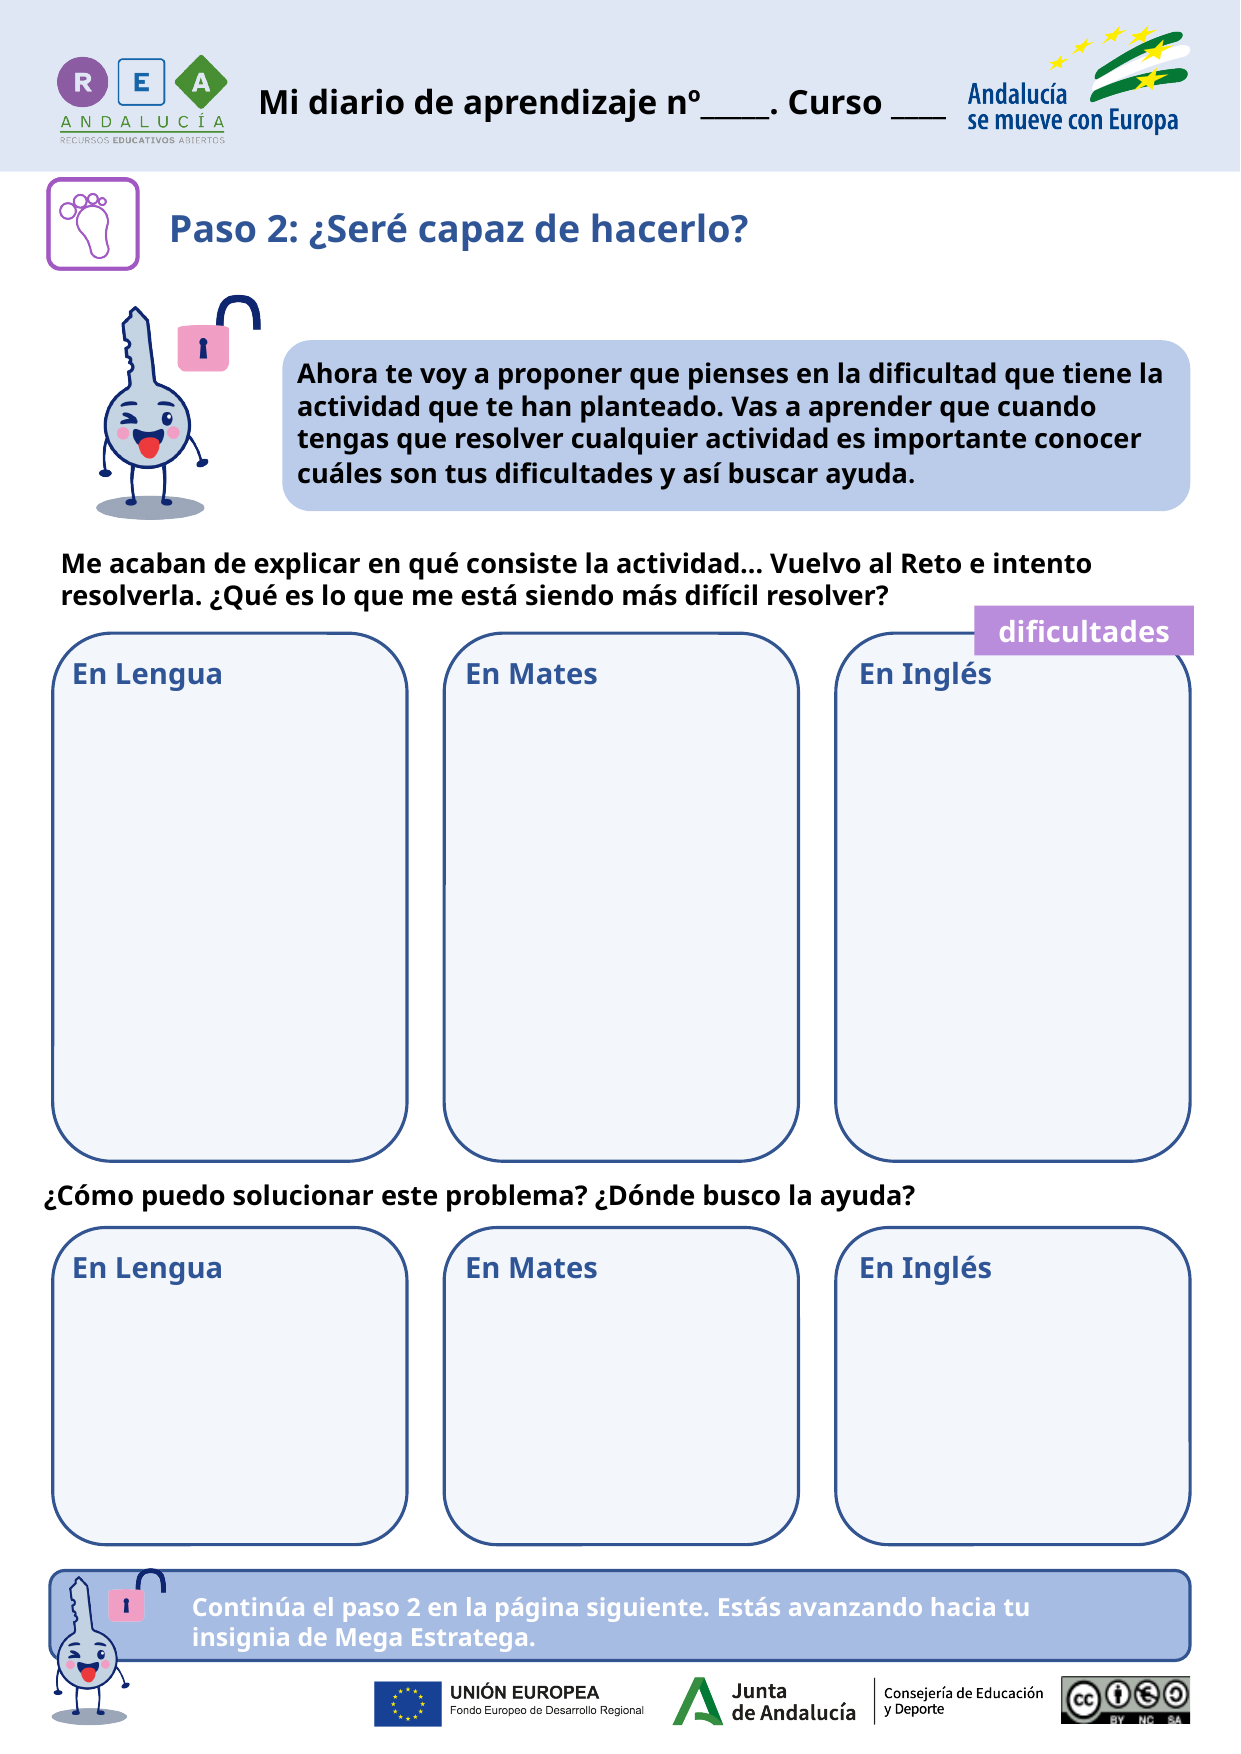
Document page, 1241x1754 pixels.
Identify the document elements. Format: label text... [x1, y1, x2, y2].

picture [46, 177, 140, 271]
text_box En Mates [450, 648, 613, 698]
text_box [299, 497, 1187, 512]
text_box dificultades [974, 605, 1194, 656]
text_box [835, 1227, 1191, 1545]
text_box Continúa el paso 2 en la página siguiente. Estás avanzando hacia tu insignia de Mega Estratega. [193, 1584, 1150, 1641]
picture [43, 50, 241, 148]
text_box Me acaban de explicar en qué consiste la actividad… Vuelvo al Reto e intento resolverla. ¿Qué es lo que me está siendo más difícil resolver? [45, 538, 1187, 619]
text_box Mi diario de aprendizaje nº_____. Curso ____ [243, 73, 961, 129]
text_box [52, 633, 408, 1162]
text_box En Lengua [57, 648, 239, 698]
text_box En Lengua [57, 1242, 239, 1293]
text_box [0, 0, 1240, 172]
text_box [52, 1227, 408, 1545]
picture [38, 273, 299, 534]
text_box [193, 1641, 382, 1661]
text_box [835, 656, 1191, 1162]
text_box [444, 633, 799, 1162]
text_box ¿Cómo puedo solucionar este problema? ¿Dónde busco la ayuda? [28, 1171, 930, 1219]
text_box En Inglés [844, 1242, 1007, 1293]
picture [11, 1553, 193, 1735]
text_box En Inglés [844, 648, 1007, 698]
text_box Ahora te voy a proponer que pienses en la dificultad que tiene la actividad que te han planteado. Vas a aprender que cuando tengas que resolver cualquier actividad es importante conocer cuáles son tus dificultades y así buscar ayuda. [299, 349, 1191, 497]
text_box Paso 2: ¿Seré capaz de hacerlo? [154, 197, 764, 258]
picture [353, 1652, 1191, 1740]
text_box [855, 633, 974, 648]
picture [961, 23, 1197, 141]
text_box [444, 1227, 799, 1545]
text_box [299, 340, 1183, 349]
text_box [382, 1641, 508, 1652]
text_box [193, 1570, 1191, 1661]
text_box En Mates [450, 1242, 613, 1293]
